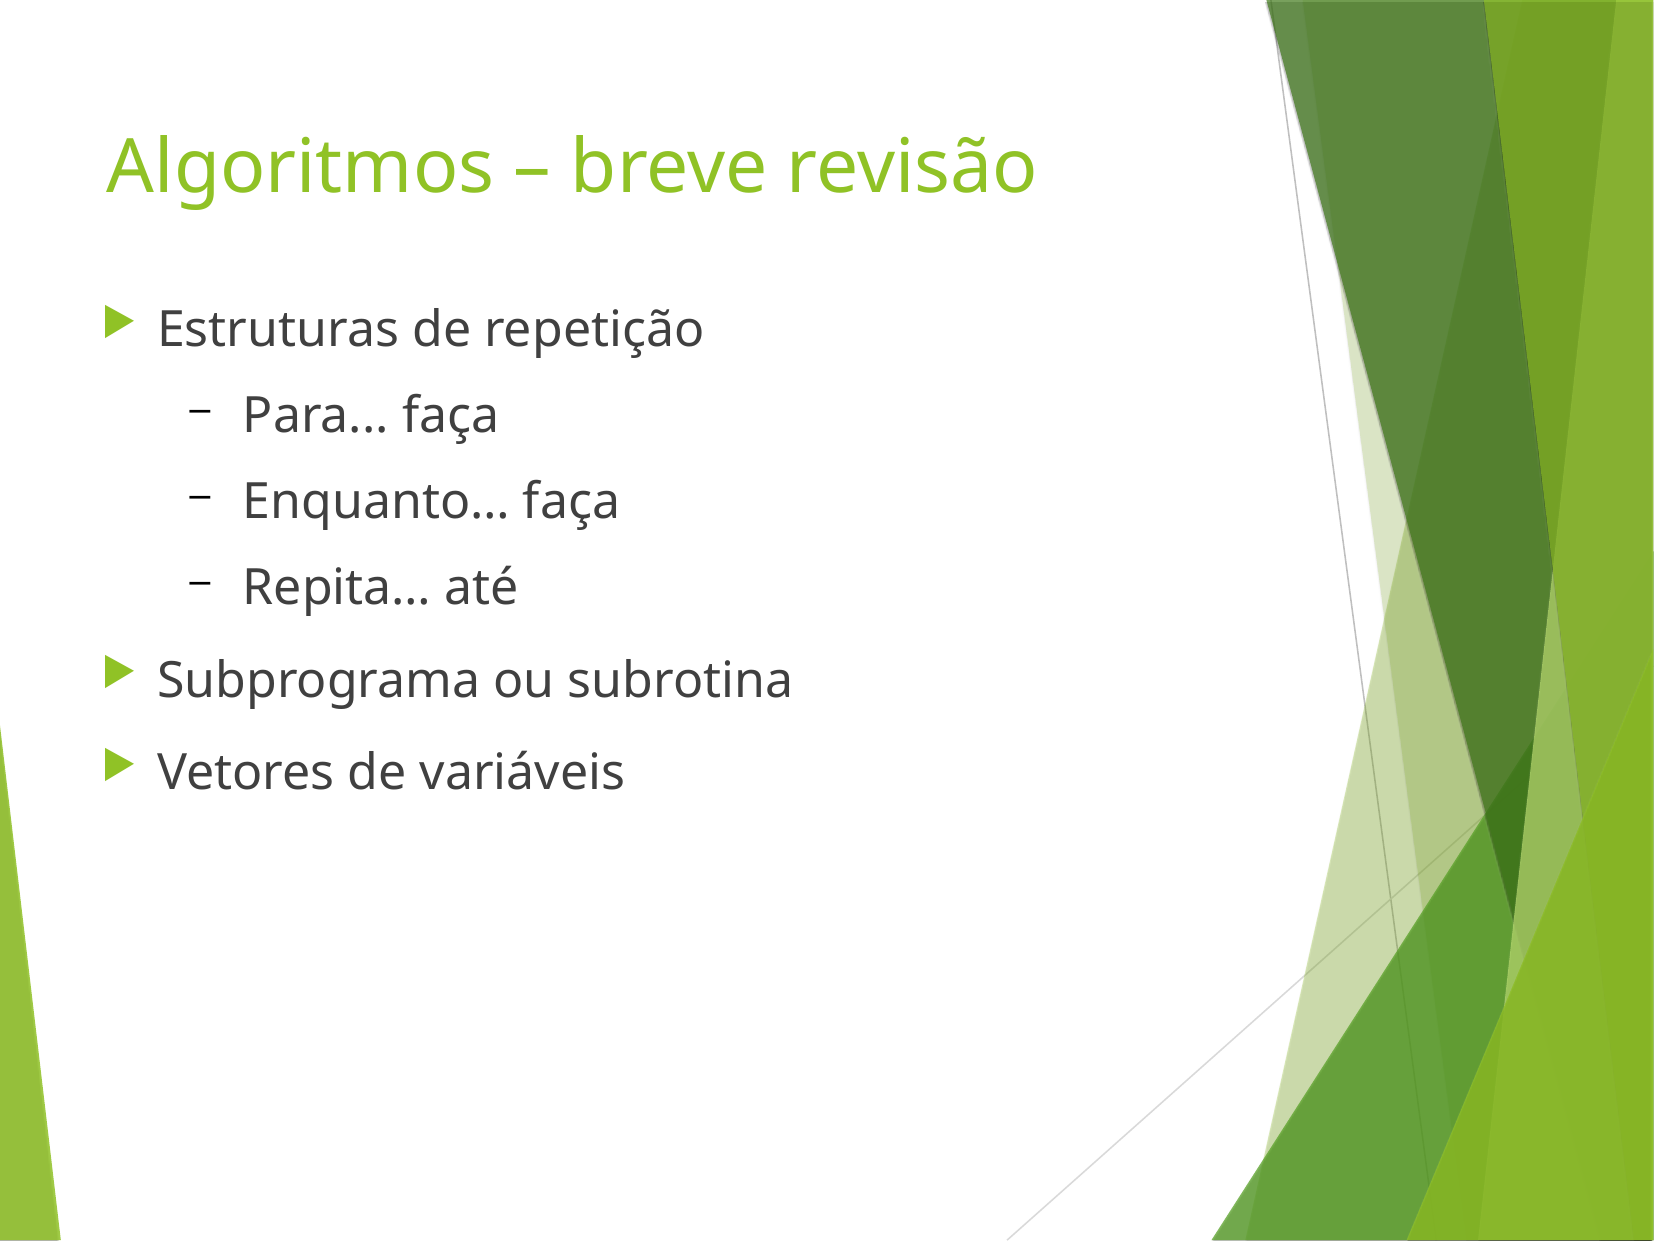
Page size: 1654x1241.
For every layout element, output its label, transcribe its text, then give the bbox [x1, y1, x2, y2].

title Algoritmos – breve revisão [91, 110, 1258, 289]
list Estruturas de repetição Para... faça Enquanto… faça Repita… até Subprograma ou subrotina Vetores de variáveis [86, 289, 1595, 1126]
